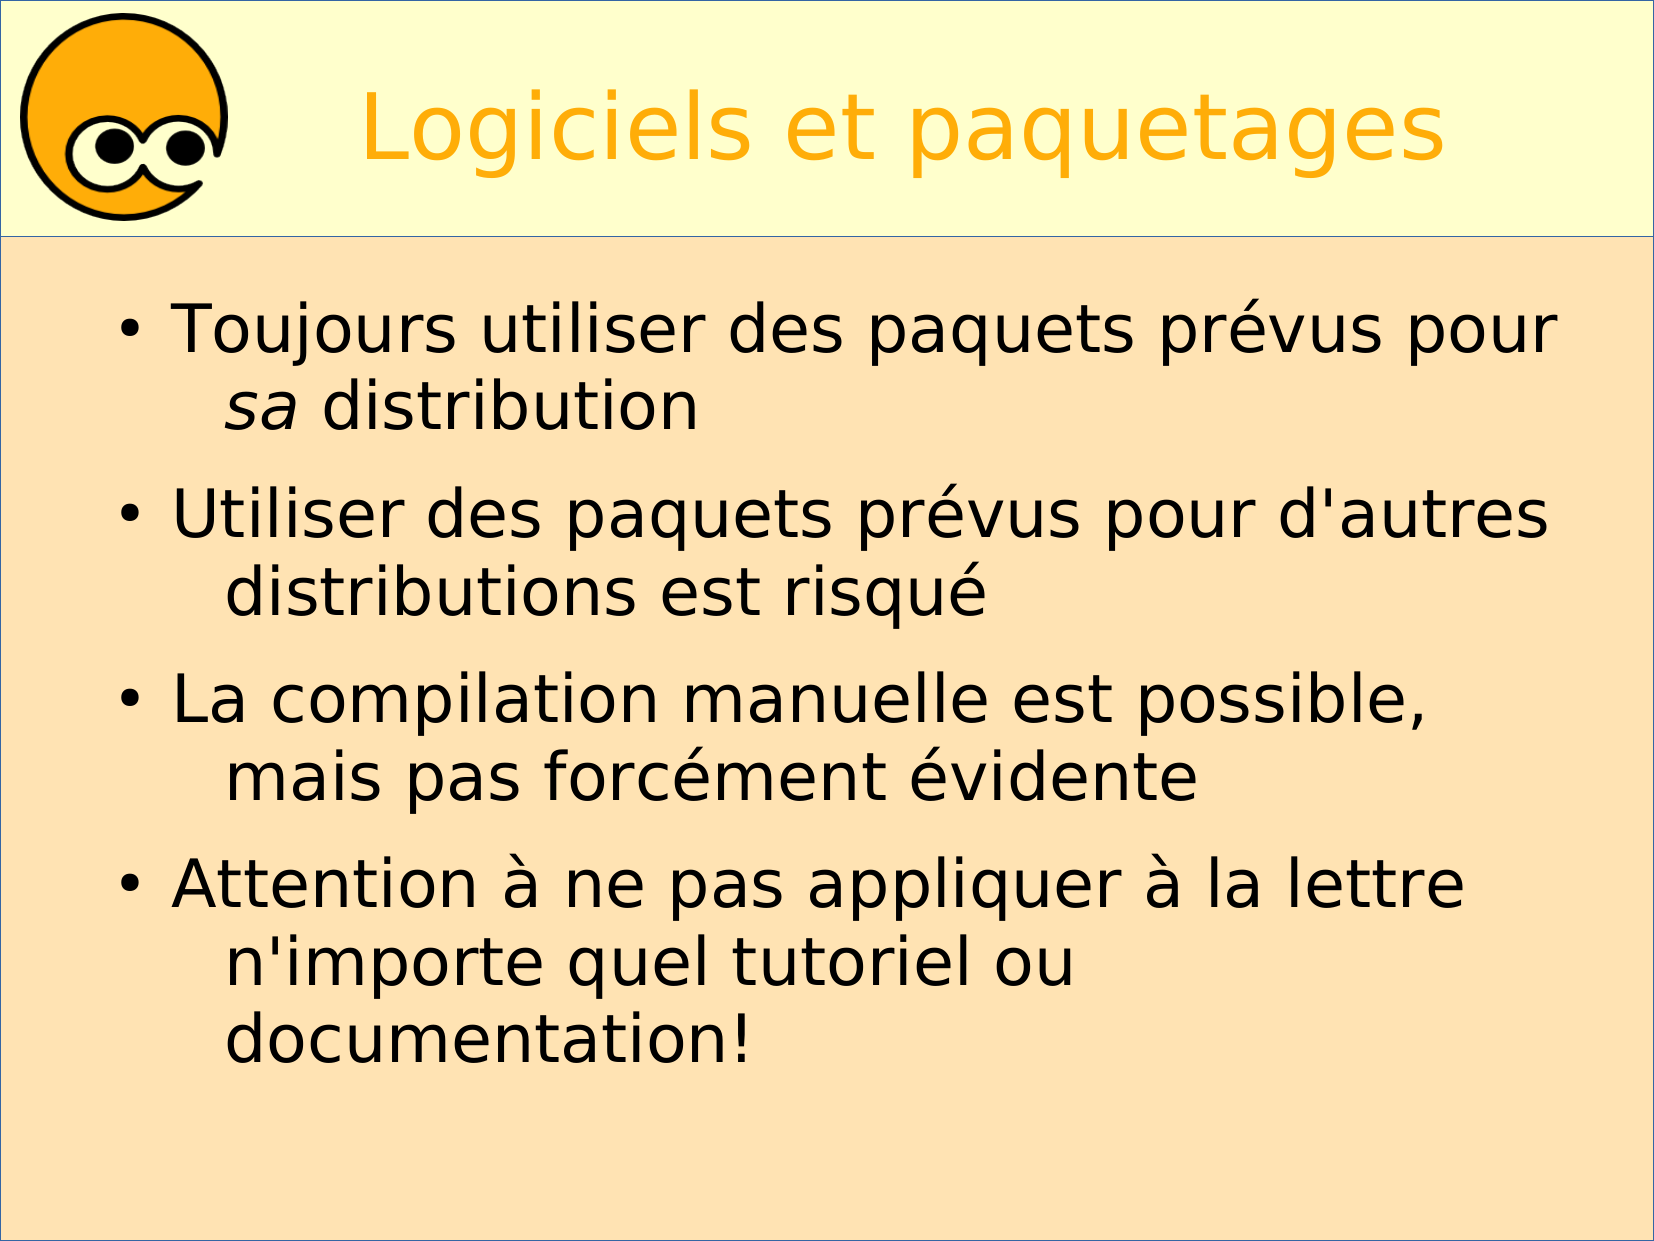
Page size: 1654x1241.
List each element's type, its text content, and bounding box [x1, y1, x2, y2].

title Logiciels et paquetages [236, 49, 1571, 207]
list Toujours utiliser des paquets prévus pour sa distribution Utiliser des paquets prévus pour d'autres distributions est risqué La compilation manuelle est possible, mais pas forcément évidente Attention à ne pas appliquer à la lettre n'importe quel tutoriel ou documentation! [82, 290, 1571, 1109]
picture [20, 13, 228, 221]
